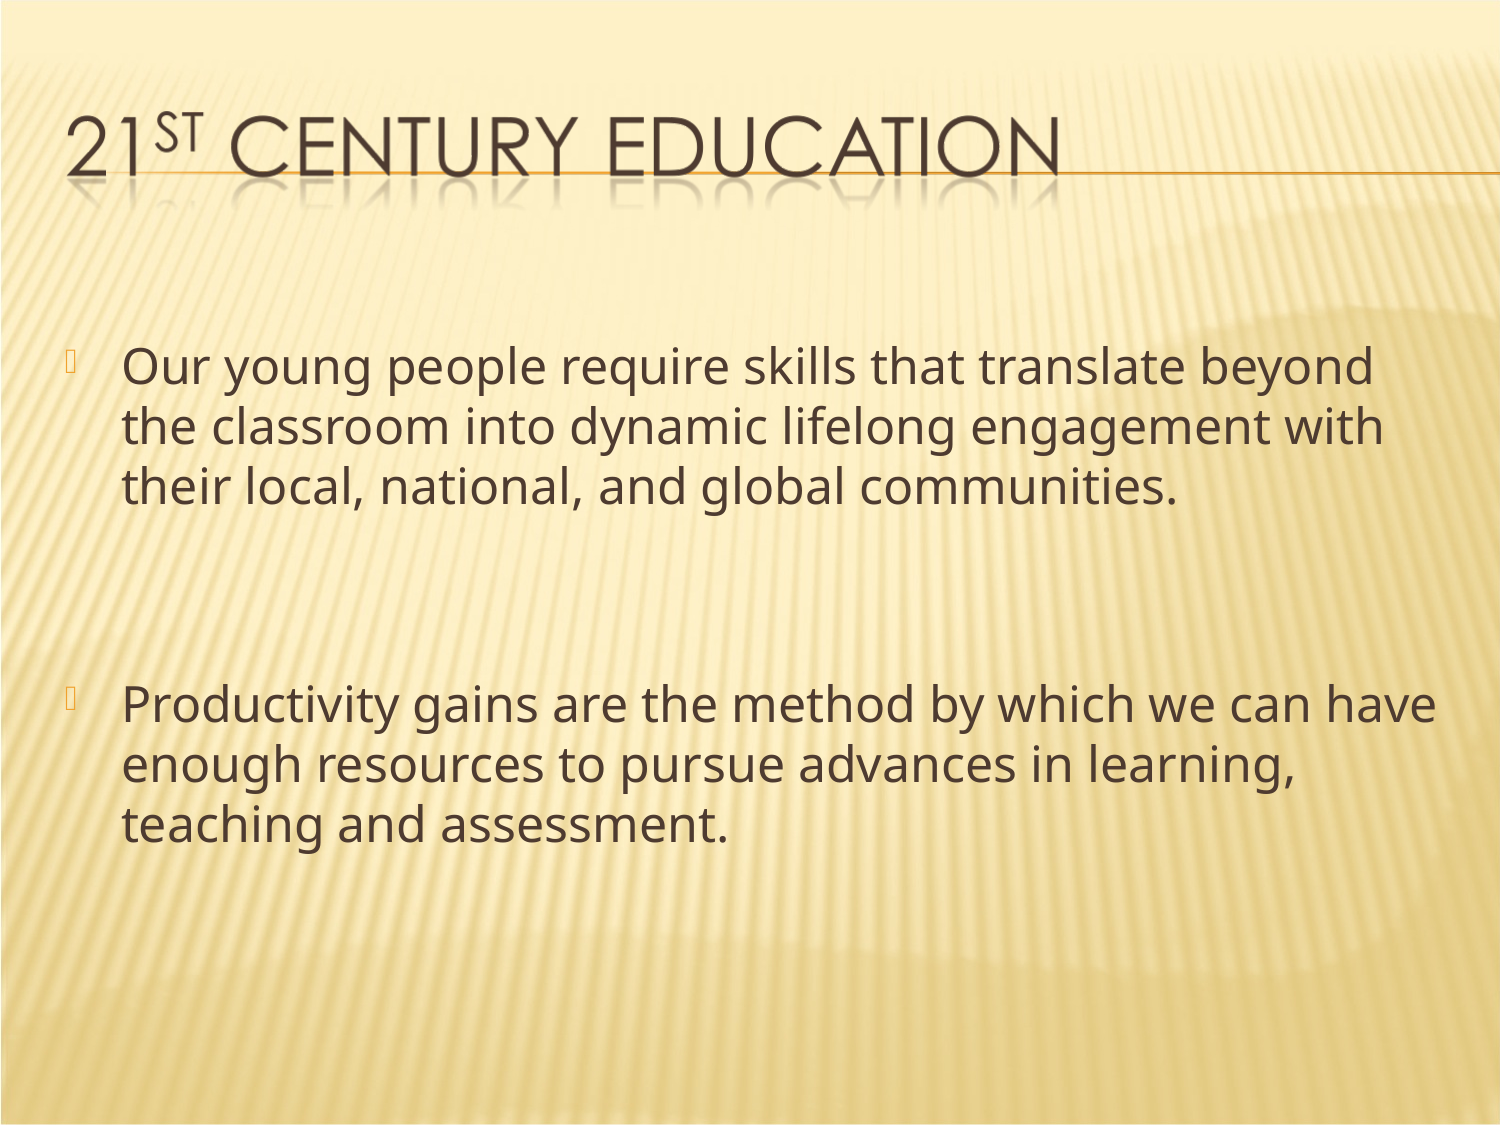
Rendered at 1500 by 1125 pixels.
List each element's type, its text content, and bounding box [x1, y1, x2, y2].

list Our young people require skills that translate beyond the classroom into dynamic lifelong engagement with their local, national, and global communities. Productivity gains are the method by which we can have enough resources to pursue advances in learning, teaching and assessment. [50, 254, 1476, 1024]
text_box [48, 73, 1477, 255]
picture [0, 0, 1500, 1125]
